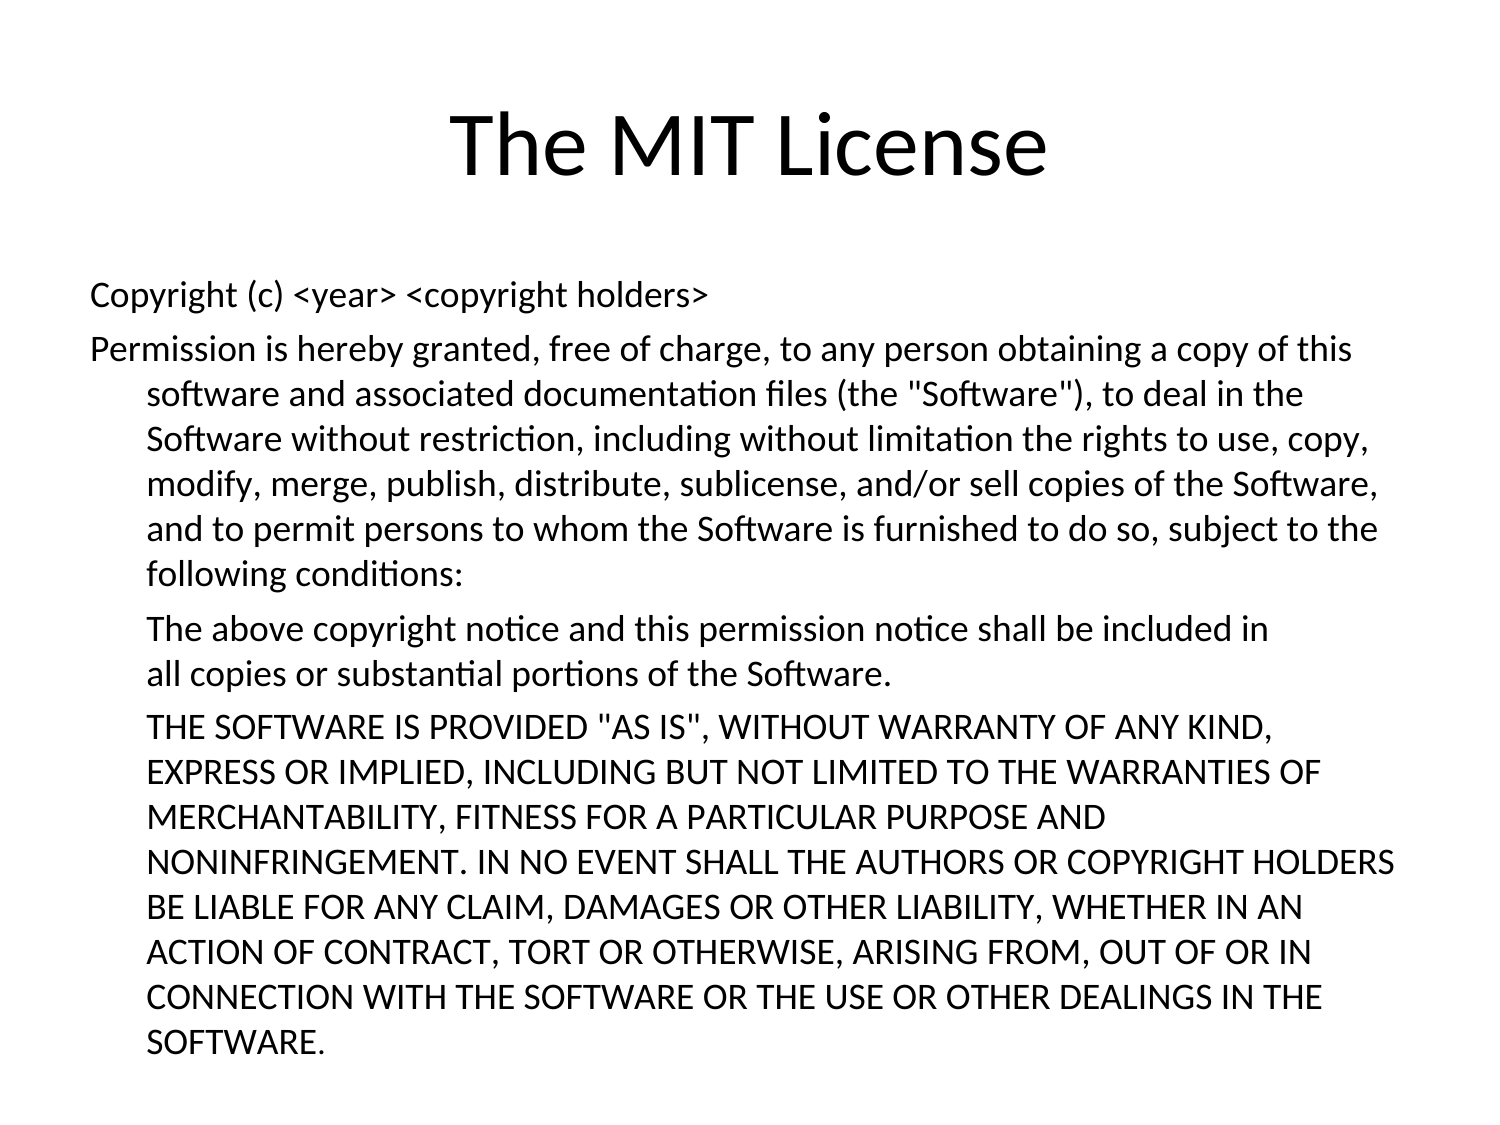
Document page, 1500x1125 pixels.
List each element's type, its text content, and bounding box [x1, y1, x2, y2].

title The MIT License [75, 45, 1426, 233]
list Copyright (c) <year> <copyright holders> Permission is hereby granted, free of charge, to any person obtaining a copy of this software and associated documentation files (the "Software"), to deal in the Software without restriction, including without limitation the rights to use, copy, modify, merge, publish, distribute, sublicense, and/or sell copies of the Software, and to permit persons to whom the Software is furnished to do so, subject to the following conditions: The above copyright notice and this permission notice shall be included in all copies or substantial portions of the Software. THE SOFTWARE IS PROVIDED "AS IS", WITHOUT WARRANTY OF ANY KIND, EXPRESS OR IMPLIED, INCLUDING BUT NOT LIMITED TO THE WARRANTIES OF MERCHANTABILITY, FITNESS FOR A PARTICULAR PURPOSE AND NONINFRINGEMENT. IN NO EVENT SHALL THE AUTHORS OR COPYRIGHT HOLDERS BE LIABLE FOR ANY CLAIM, DAMAGES OR OTHER LIABILITY, WHETHER IN AN ACTION OF CONTRACT, TORT OR OTHERWISE, ARISING FROM, OUT OF OR IN CONNECTION WITH THE SOFTWARE OR THE USE OR OTHER DEALINGS IN THE SOFTWARE. [75, 262, 1426, 1070]
